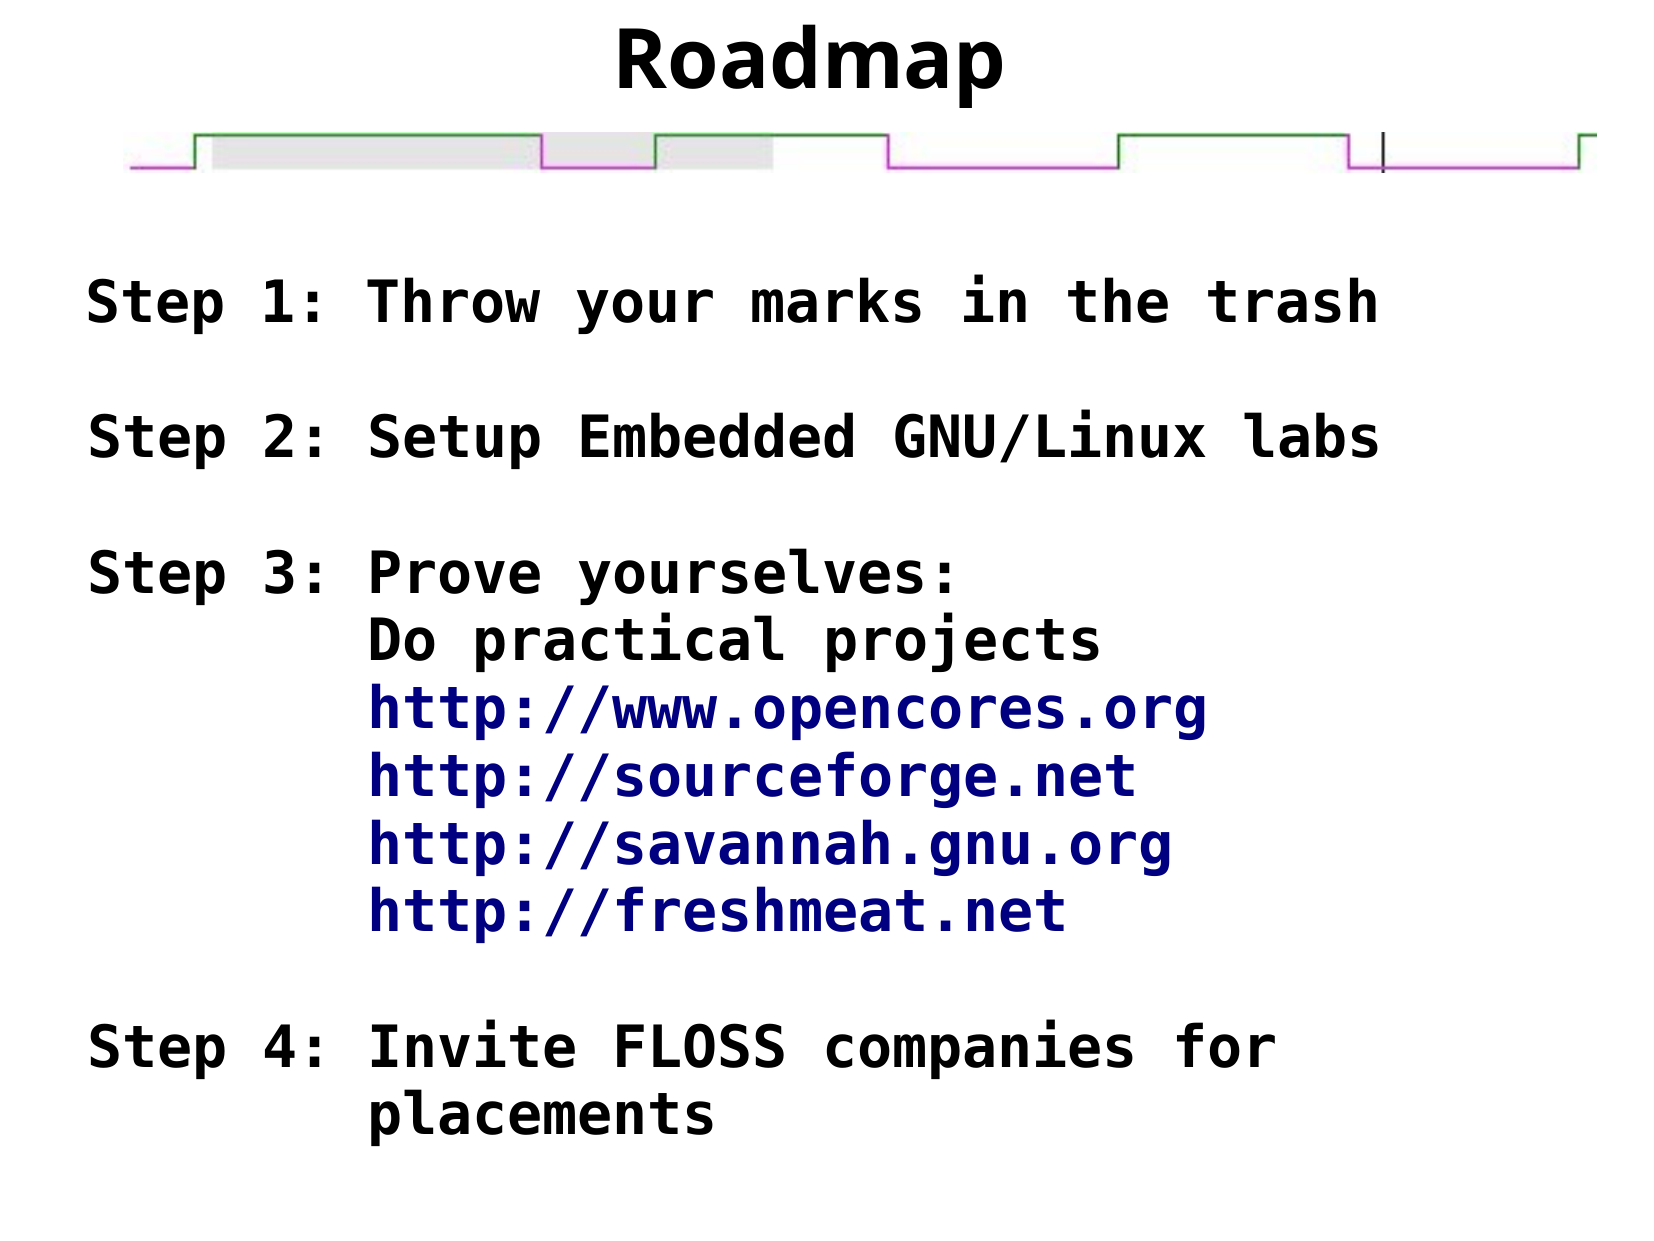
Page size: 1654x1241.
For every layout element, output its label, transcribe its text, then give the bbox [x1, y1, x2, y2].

text_box Roadmap [612, 0, 1157, 108]
text_box Step 1: Throw your marks in the trash Step 2: Setup Embedded GNU/Linux labs Step 3: Prove yourselves: Do practical projects http://www.opencores.org http://sourceforge.net http://savannah.gnu.org http://freshmeat.net Step 4: Invite FLOSS companies for placements [52, 268, 1634, 1149]
picture [123, 132, 1597, 173]
